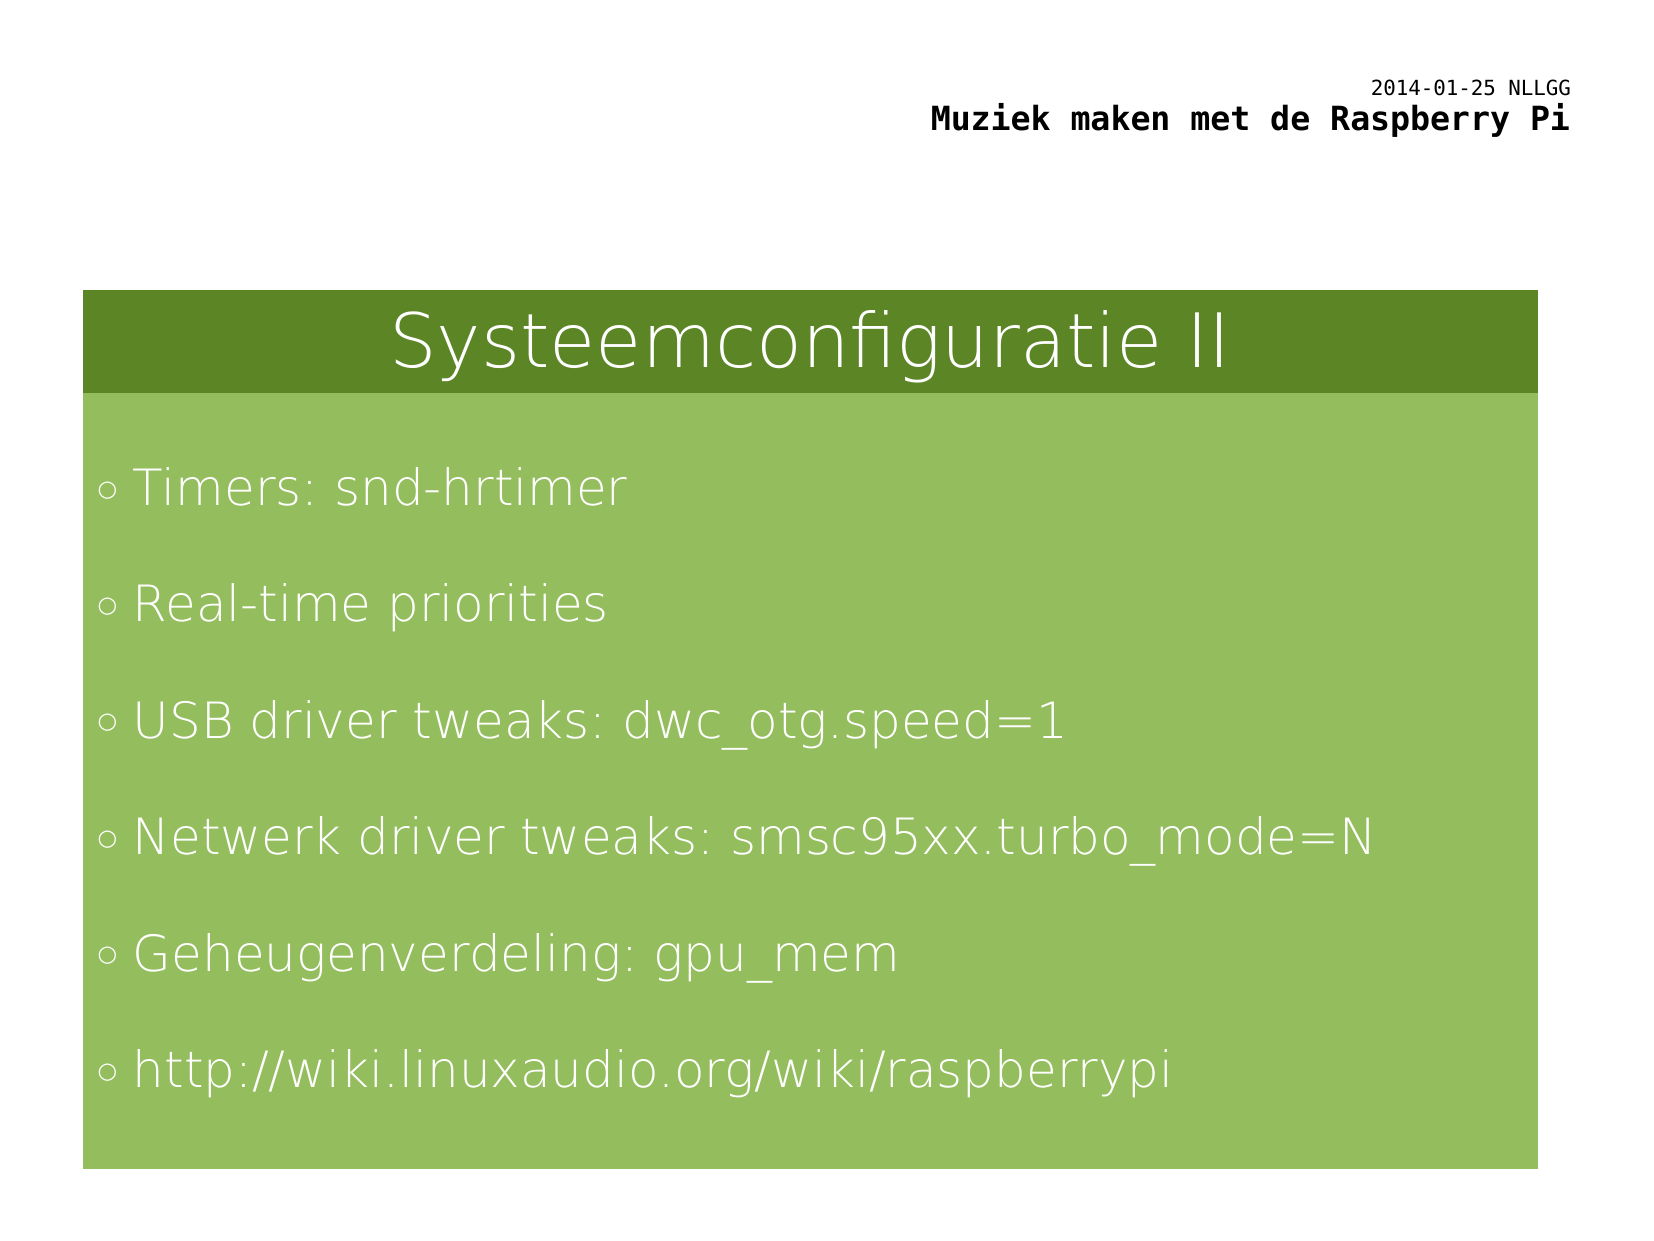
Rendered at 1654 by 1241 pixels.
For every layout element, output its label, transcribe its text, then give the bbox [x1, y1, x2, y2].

table_header Systeemconfiguratie II [83, 290, 1538, 393]
table_cell Timers: snd-hrtimer Real-time priorities USB driver tweaks: dwc_otg.speed=1 Netwerk driver tweaks: smsc95xx.turbo_mode=N Geheugenverdeling: gpu_mem http://wiki.linuxaudio.org/wiki/raspberrypi [83, 393, 1538, 1169]
title 2014-01-25 NLLGG Muziek maken met de Raspberry Pi [82, 49, 1571, 166]
